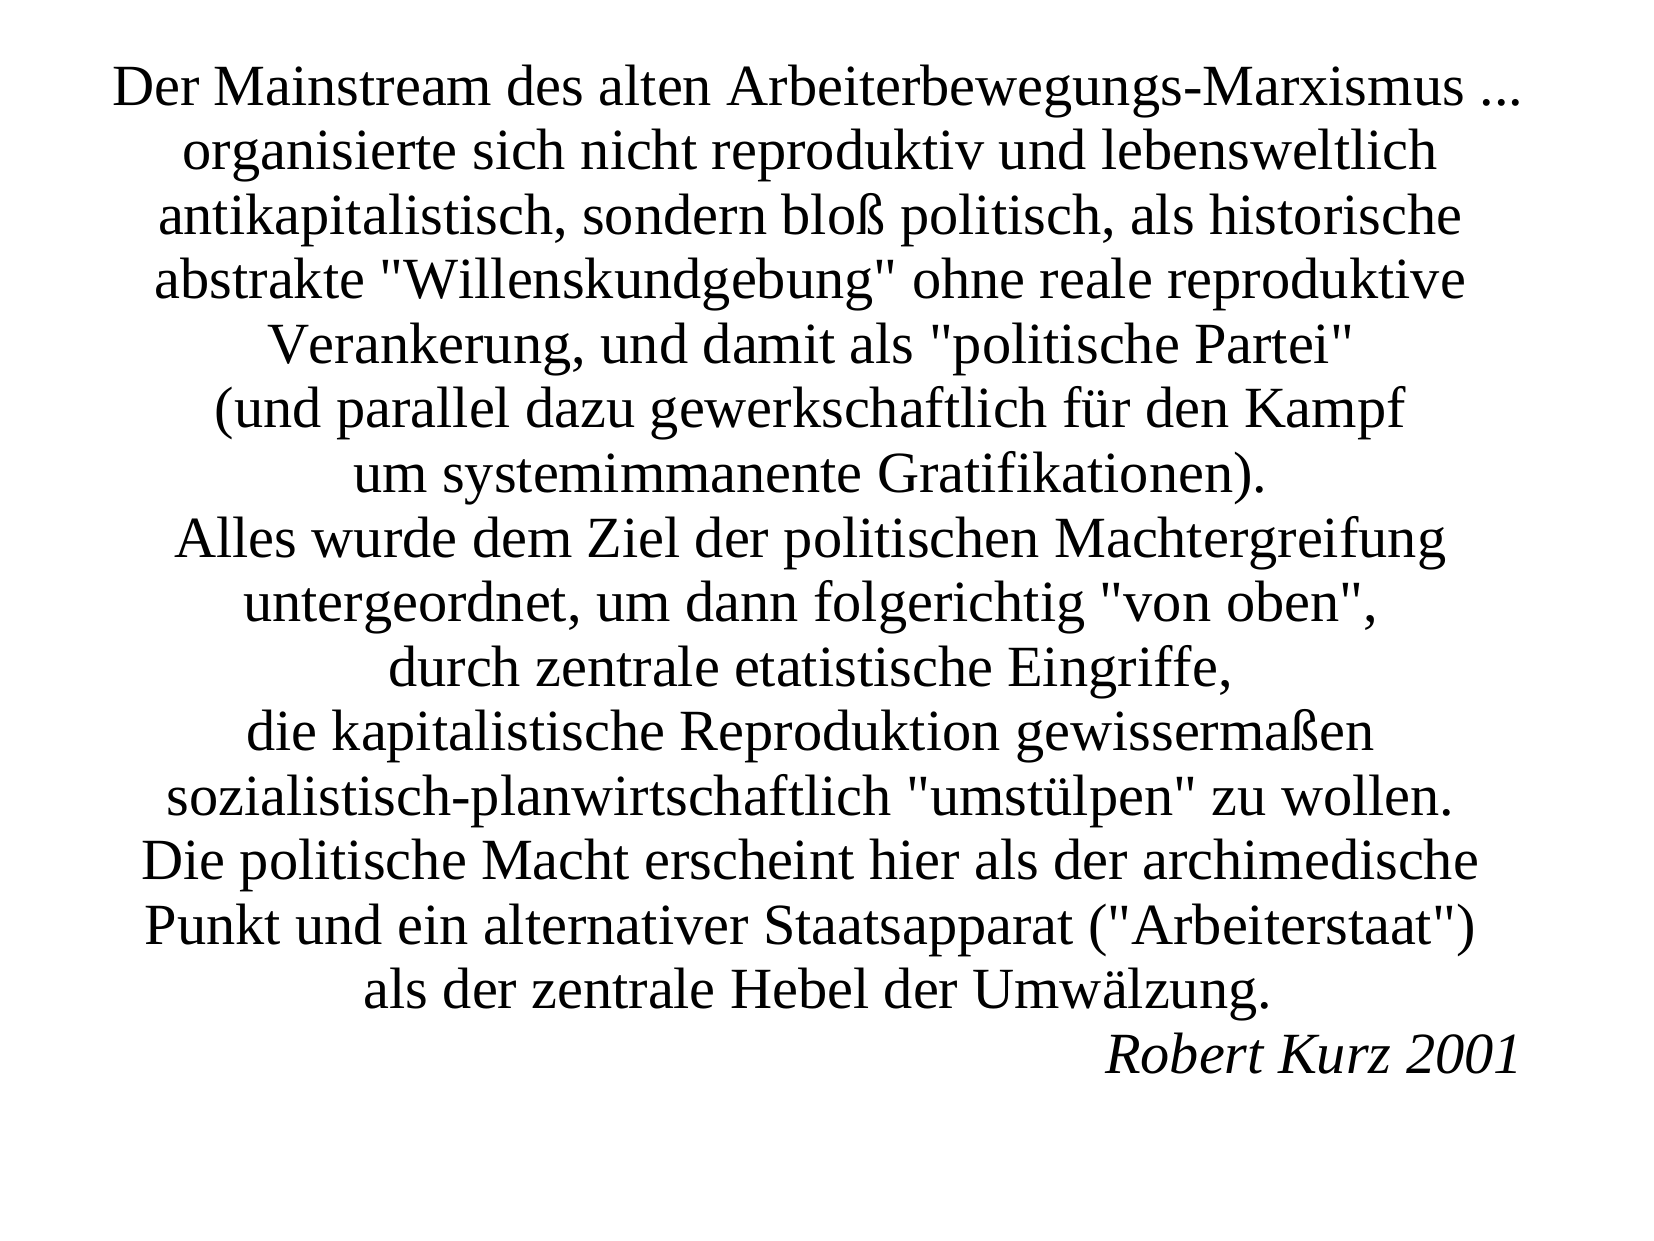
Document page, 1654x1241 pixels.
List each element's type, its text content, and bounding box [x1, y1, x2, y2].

text_box Der Mainstream des alten Arbeiterbewegungs-Marxismus ... organisierte sich nicht reproduktiv und lebensweltlich antikapitalistisch, sondern bloß politisch, als historische abstrakte "Willenskundgebung" ohne reale reproduktive Verankerung, und damit als "politische Partei" (und parallel dazu gewerkschaftlich für den Kampf um systemimmanente Gratifikationen). Alles wurde dem Ziel der politischen Machtergreifung untergeordnet, um dann folgerichtig "von oben", durch zentrale etatistische Eingriffe, die kapitalistische Reproduktion gewissermaßen sozialistisch-planwirtschaftlich "umstülpen" zu wollen. Die politische Macht erscheint hier als der archimedische Punkt und ein alternativer Staatsapparat ("Arbeiterstaat") als der zentrale Hebel der Umwälzung. Robert Kurz 2001 [112, 53, 1524, 1181]
